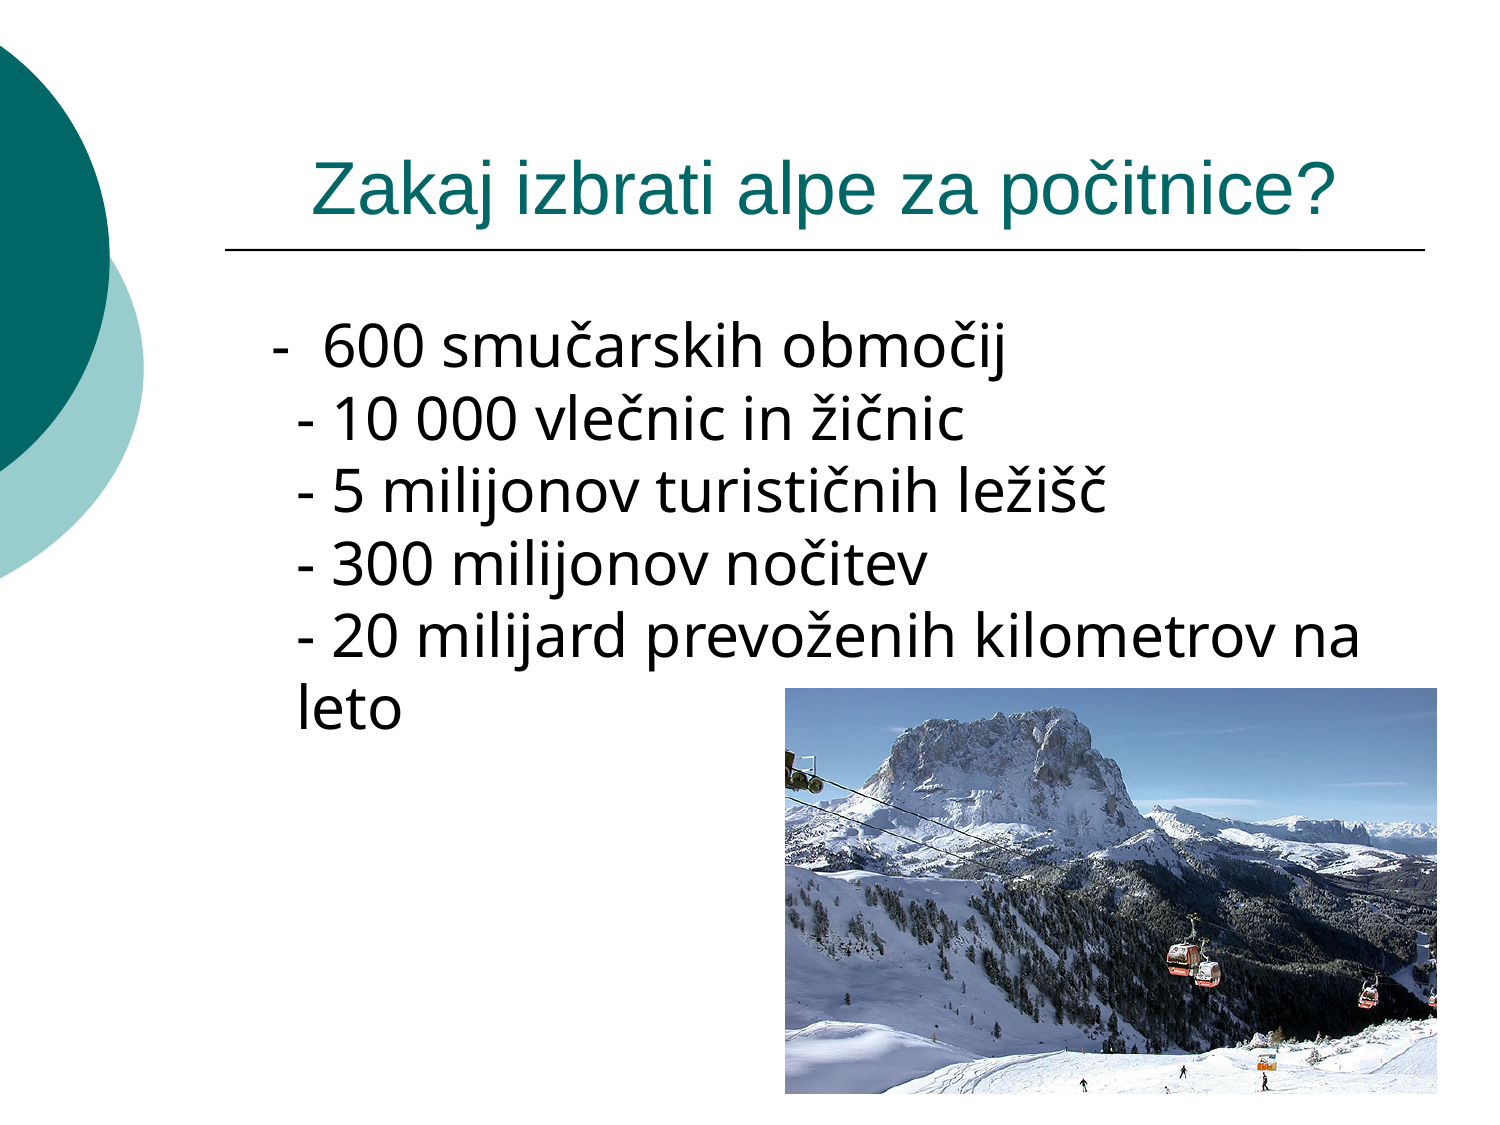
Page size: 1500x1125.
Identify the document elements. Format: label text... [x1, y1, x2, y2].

title Zakaj izbrati alpe za počitnice? [224, 49, 1425, 237]
picture [785, 688, 1437, 1094]
list - 600 smučarskih območij - 10 000 vlečnic in žičnic - 5 milijonov turističnih ležišč - 300 milijonov nočitev - 20 milijard prevoženih kilometrov na leto [224, 299, 1425, 975]
